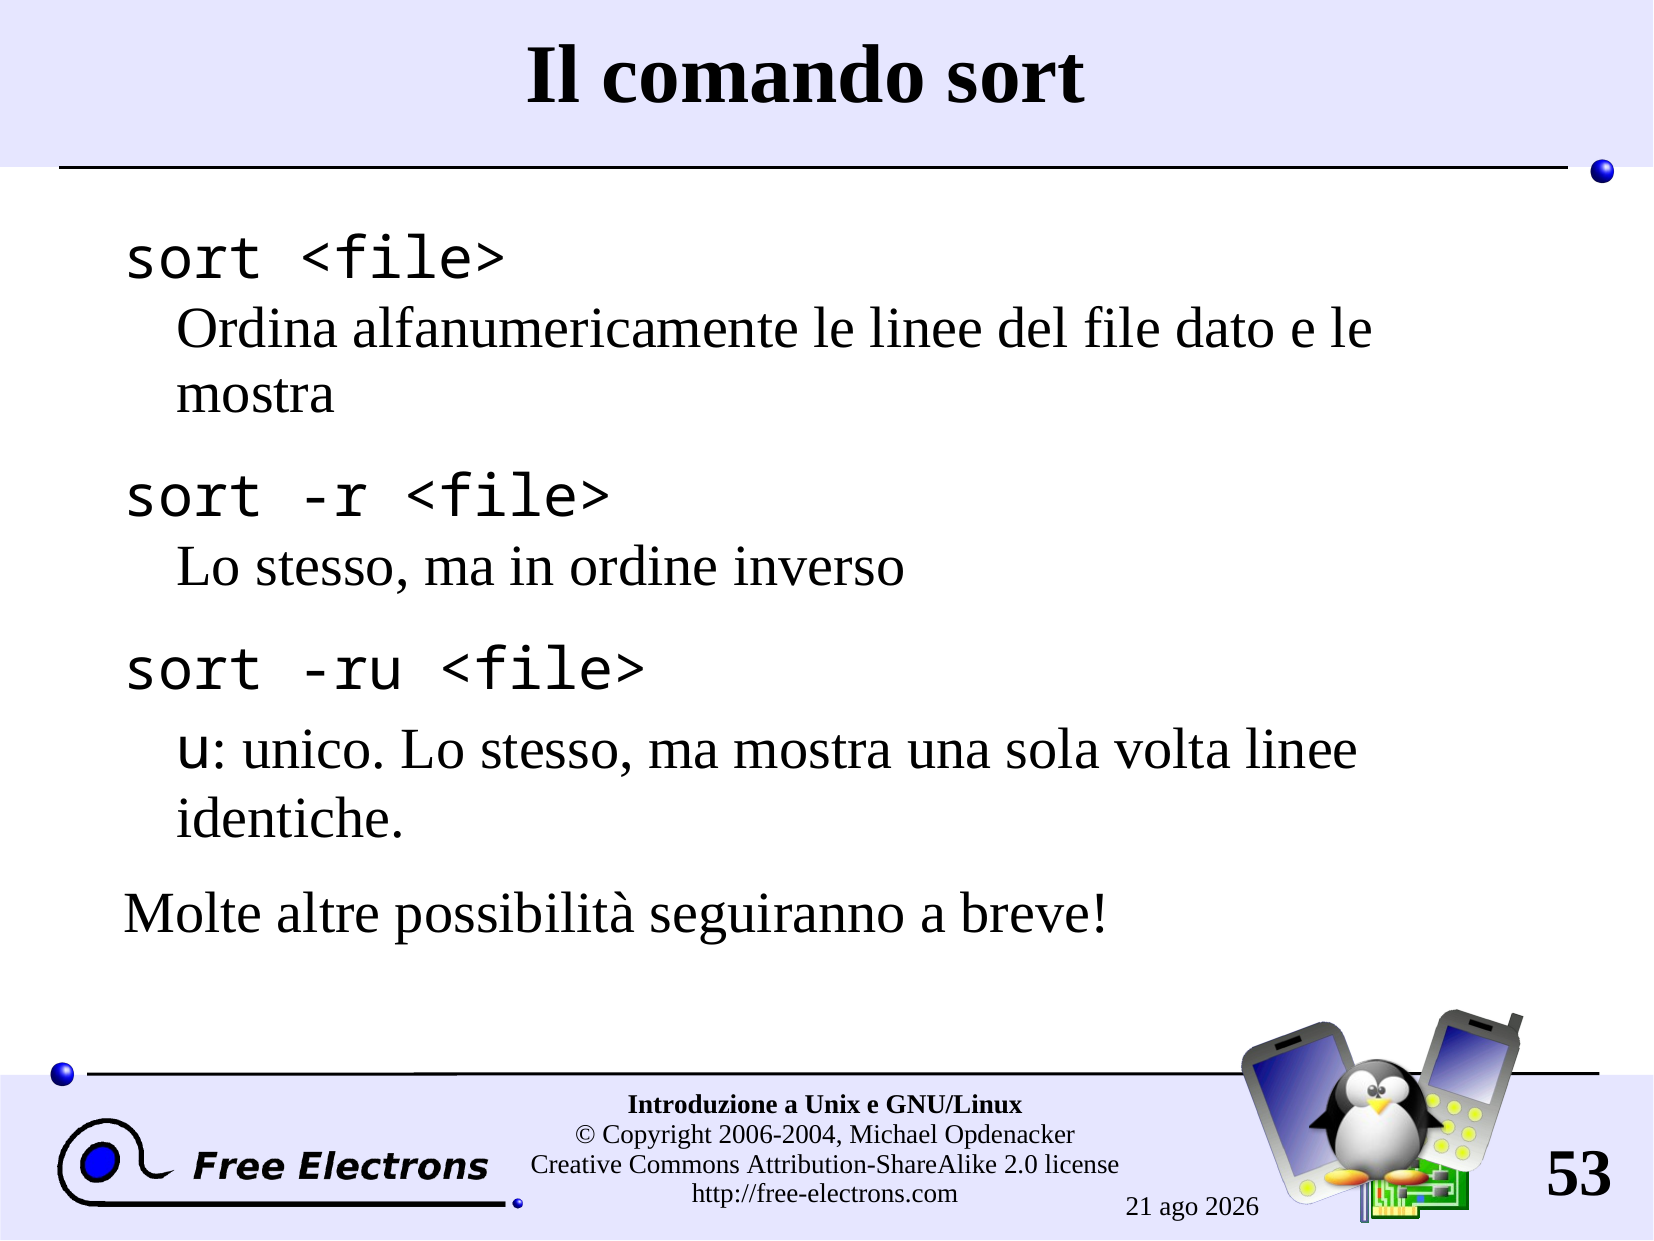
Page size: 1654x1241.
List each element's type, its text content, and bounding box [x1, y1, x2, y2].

picture [1231, 1007, 1538, 1241]
picture [50, 1107, 527, 1216]
title Il comando sort [60, 20, 1551, 130]
list sort <file> Ordina alfanumericamente le linee del file dato e le mostra sort -r <file> Lo stesso, ma in ordine inverso sort -ru <file> u: unico. Lo stesso, ma mostra una sola volta linee identiche. Molte altre possibilità seguiranno a breve! [105, 216, 1518, 1066]
